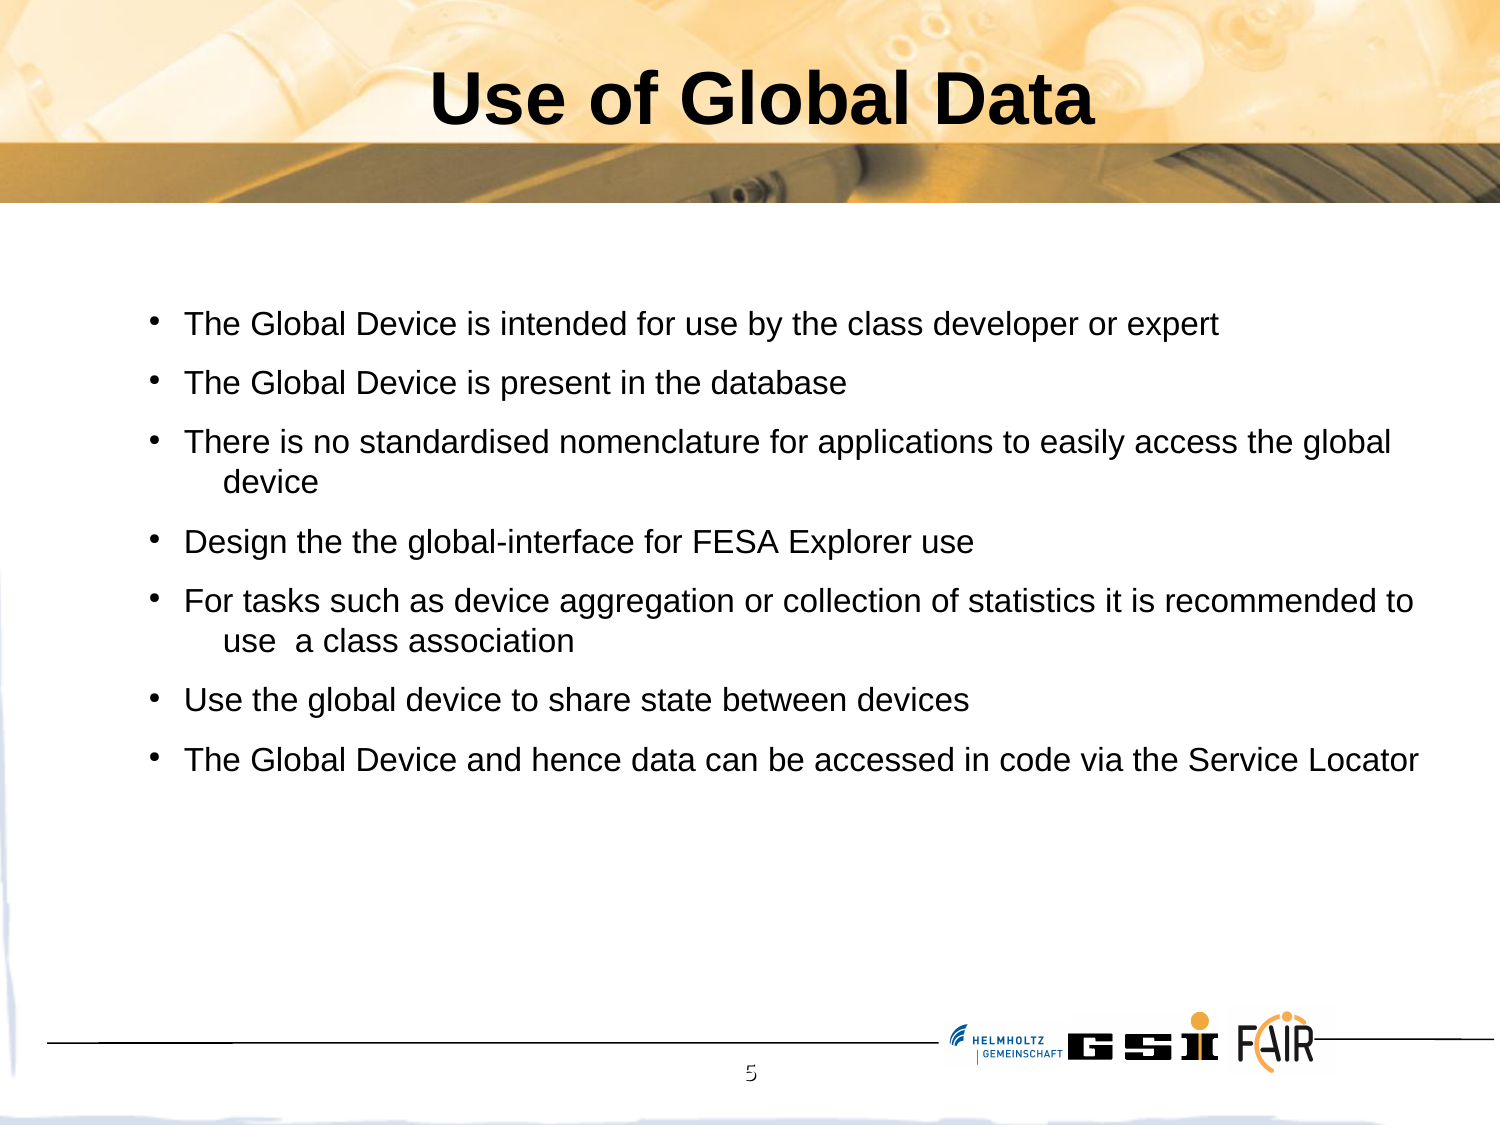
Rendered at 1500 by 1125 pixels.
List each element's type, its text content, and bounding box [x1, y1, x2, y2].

text_box <Foliennummer> [687, 1042, 813, 1103]
list The Global Device is intended for use by the class developer or expert The Global Device is present in the database There is no standardised nomenclature for applications to easily access the global device Design the the global-interface for FESA Explorer use For tasks such as device aggregation or collection of statistics it is recommended to use a class association Use the global device to share state between devices The Global Device and hence data can be accessed in code via the Service Locator [20, 235, 1462, 1001]
picture [0, 0, 1500, 1125]
title Use of Global Data [127, 0, 1372, 231]
